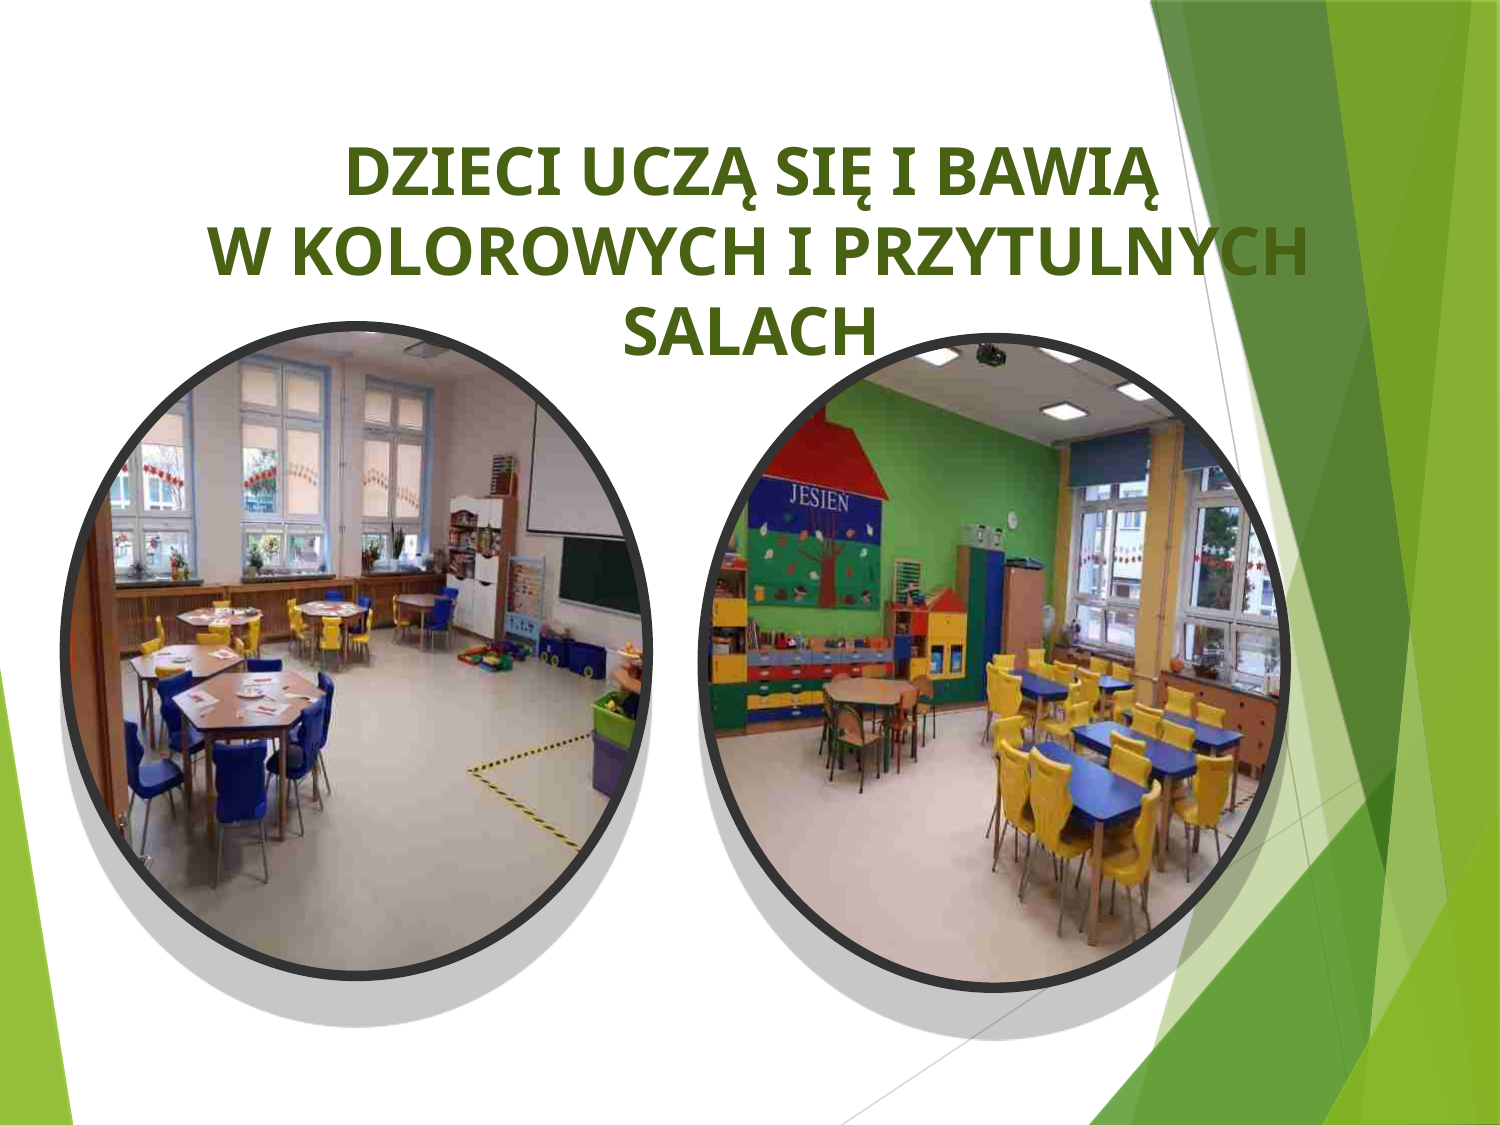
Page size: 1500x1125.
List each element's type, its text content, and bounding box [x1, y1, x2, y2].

title DZIECI UCZĄ SIĘ I BAWIĄ W KOLOROWYCH I PRZYTULNYCH SALACH [76, 121, 1427, 274]
text_box [64, 326, 648, 976]
text_box [702, 338, 1286, 988]
